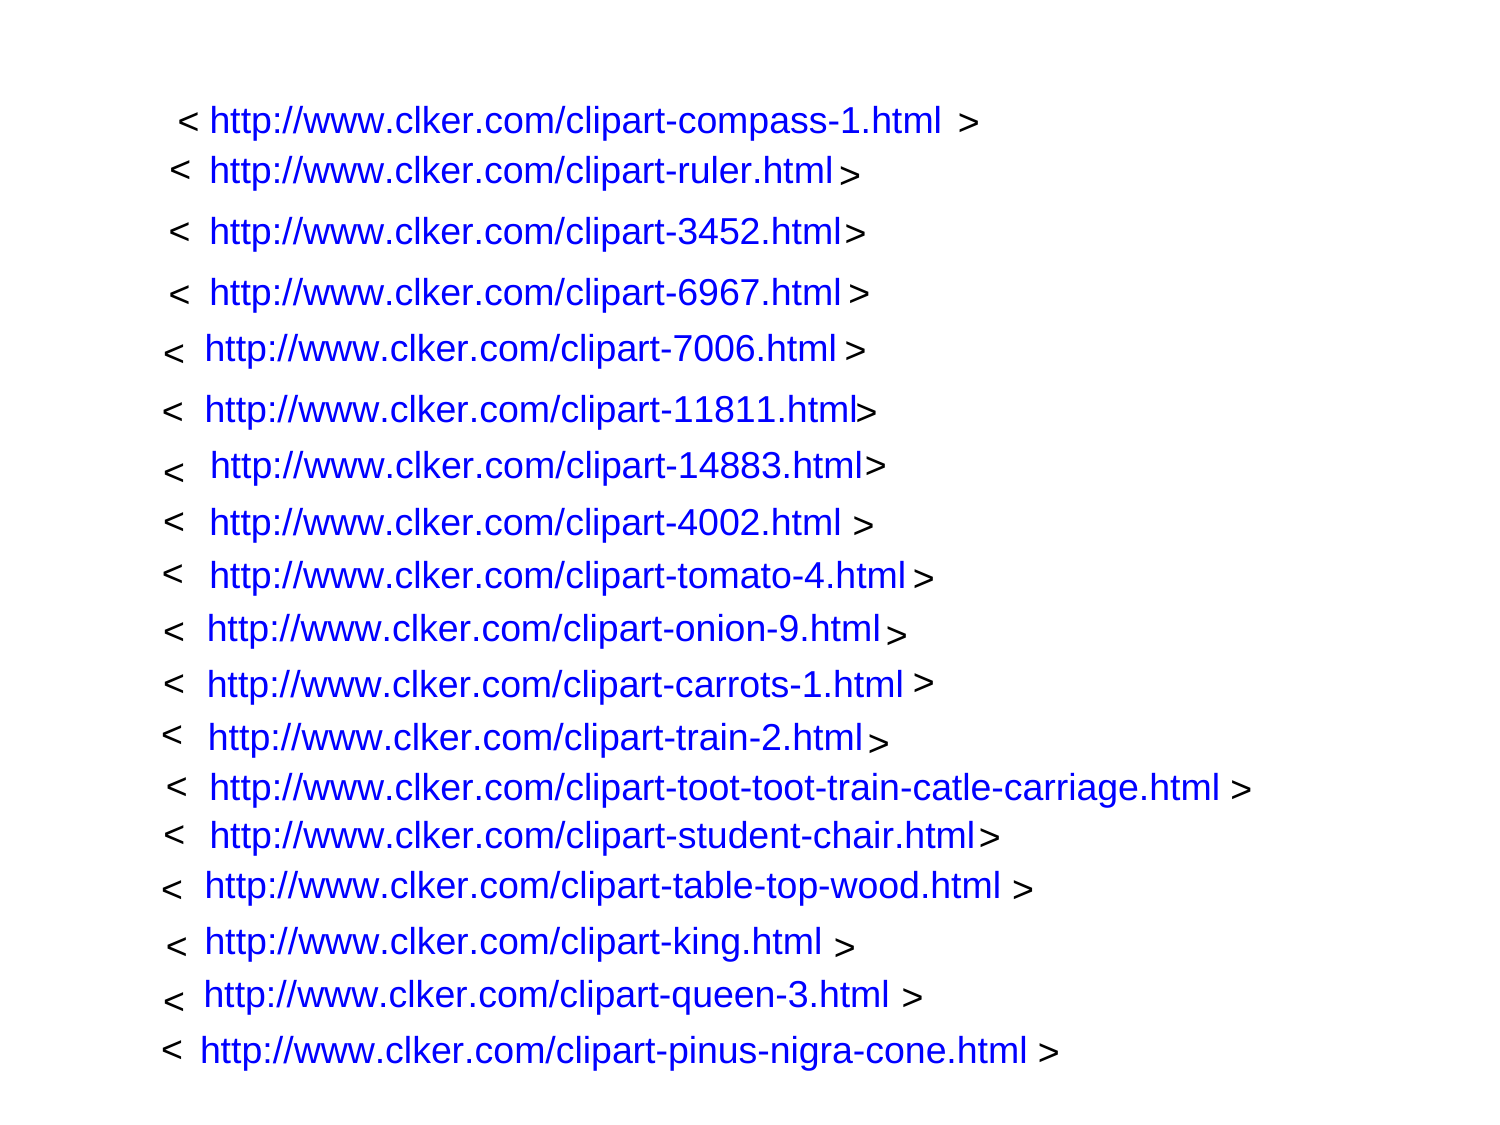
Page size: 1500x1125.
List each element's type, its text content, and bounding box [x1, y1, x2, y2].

text_box http://www.clker.com/clipart-table-top-wood.html [199, 853, 997, 915]
text_box < [148, 321, 201, 383]
text_box http://www.clker.com/clipart-compass-1.html [194, 88, 1137, 149]
text_box > [871, 603, 914, 664]
text_box http://www.clker.com/clipart-student-chair.html [201, 803, 1270, 853]
text_box http://www.clker.com/clipart-carrots-1.html [201, 652, 920, 713]
text_box < [148, 439, 201, 501]
text_box > [886, 964, 930, 1026]
text_box http://www.clker.com/clipart-toot-toot-train-catle-carriage.html [203, 755, 1294, 816]
text_box > [829, 200, 873, 262]
text_box > [819, 914, 863, 976]
text_box http://www.clker.com/clipart-onion-9.html [199, 596, 896, 652]
text_box < [154, 136, 207, 198]
text_box < [148, 660, 201, 713]
text_box < [148, 969, 201, 1030]
text_box < [148, 599, 201, 660]
text_box > [849, 433, 894, 494]
text_box http://www.clker.com/clipart-3452.html [206, 199, 829, 259]
text_box > [898, 650, 942, 712]
text_box < [147, 379, 199, 440]
text_box > [964, 805, 1007, 866]
text_box http://www.clker.com/clipart-11811.html [199, 377, 874, 433]
text_box < [148, 802, 201, 863]
text_box < [147, 541, 199, 603]
text_box < [153, 261, 206, 323]
text_box < [148, 501, 201, 551]
text_box < [151, 754, 203, 816]
text_box http://www.clker.com/clipart-queen-3.html [201, 962, 906, 1018]
text_box http://www.clker.com/clipart-pinus-nigra-cone.html [185, 1018, 1341, 1079]
text_box < [151, 914, 203, 976]
text_box > [853, 710, 897, 772]
text_box < [146, 1017, 199, 1078]
text_box > [997, 856, 1041, 918]
text_box < [153, 199, 206, 261]
text_box http://www.clker.com/clipart-table-top-wood.html [1007, 853, 1341, 915]
text_box > [840, 380, 884, 441]
text_box > [1023, 1020, 1067, 1081]
text_box http://www.clker.com/clipart-ruler.html [194, 138, 849, 199]
text_box http://www.clker.com/clipart-4002.html [201, 490, 849, 543]
text_box > [898, 545, 942, 607]
text_box > [824, 143, 868, 204]
text_box http://www.clker.com/clipart-train-2.html [199, 705, 879, 755]
text_box > [943, 89, 987, 151]
text_box > [829, 318, 873, 379]
text_box http://www.clker.com/clipart-7006.html [201, 316, 833, 377]
text_box http://www.clker.com/clipart-king.html [199, 909, 838, 962]
text_box http://www.clker.com/clipart-6967.html [206, 259, 833, 316]
text_box > [837, 493, 881, 554]
text_box http://www.clker.com/clipart-tomato-4.html [199, 543, 922, 603]
text_box > [833, 260, 877, 322]
text_box > [1215, 757, 1259, 818]
text_box < [162, 89, 215, 150]
text_box < [146, 702, 199, 763]
text_box http://www.clker.com/clipart-14883.html [199, 433, 849, 490]
text_box < [146, 856, 199, 918]
